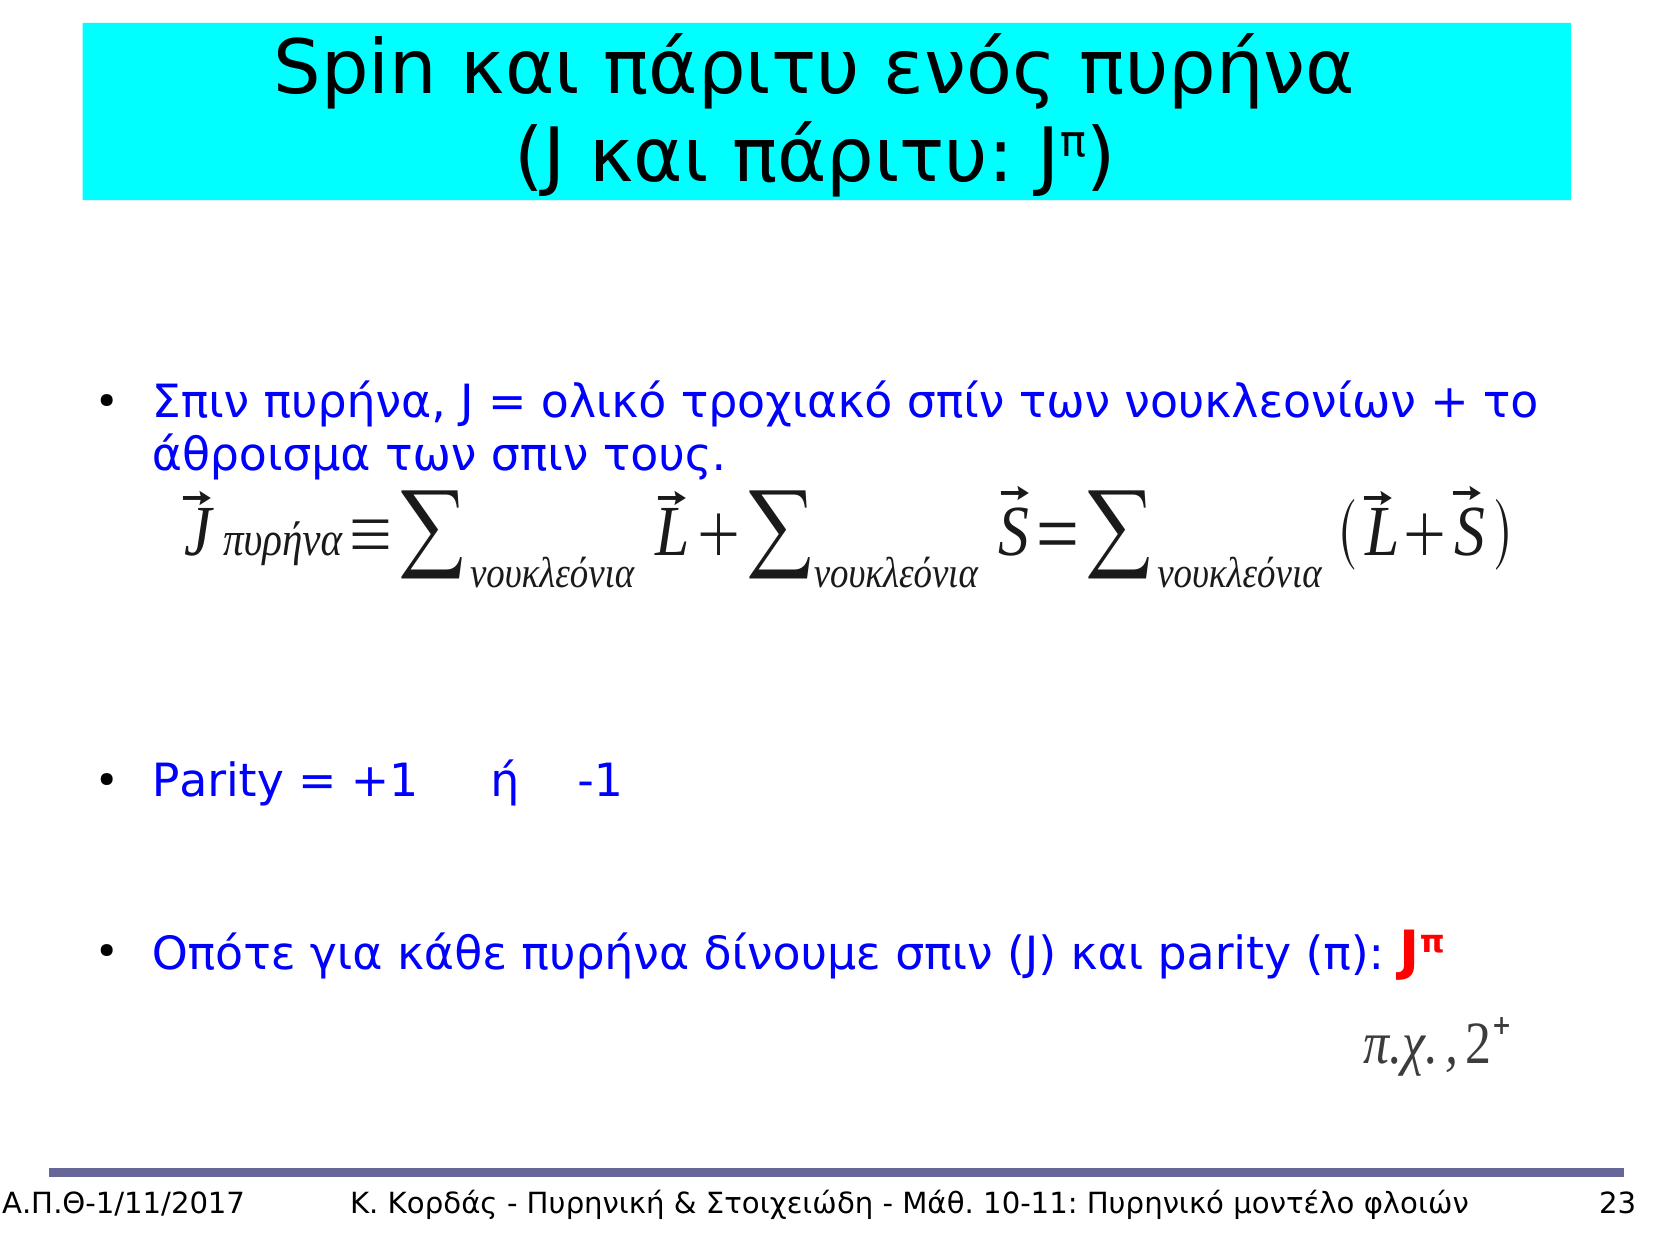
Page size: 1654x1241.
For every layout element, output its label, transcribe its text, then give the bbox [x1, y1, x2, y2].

chart [165, 483, 1531, 598]
list Σπιν πυρήνα, J = ολικό τροχιακό σπίν των νουκλεονίων + το άθροισμα των σπιν τους. Parity = +1 ή -1 Οπότε για κάθε πυρήνα δίνουμε σπιν (J) και parity (π): Jπ [75, 368, 1571, 1013]
chart [1347, 1000, 1535, 1081]
title Spin και πάριτυ ενός πυρήνα (J και πάριτυ: Jπ) [82, 22, 1571, 201]
